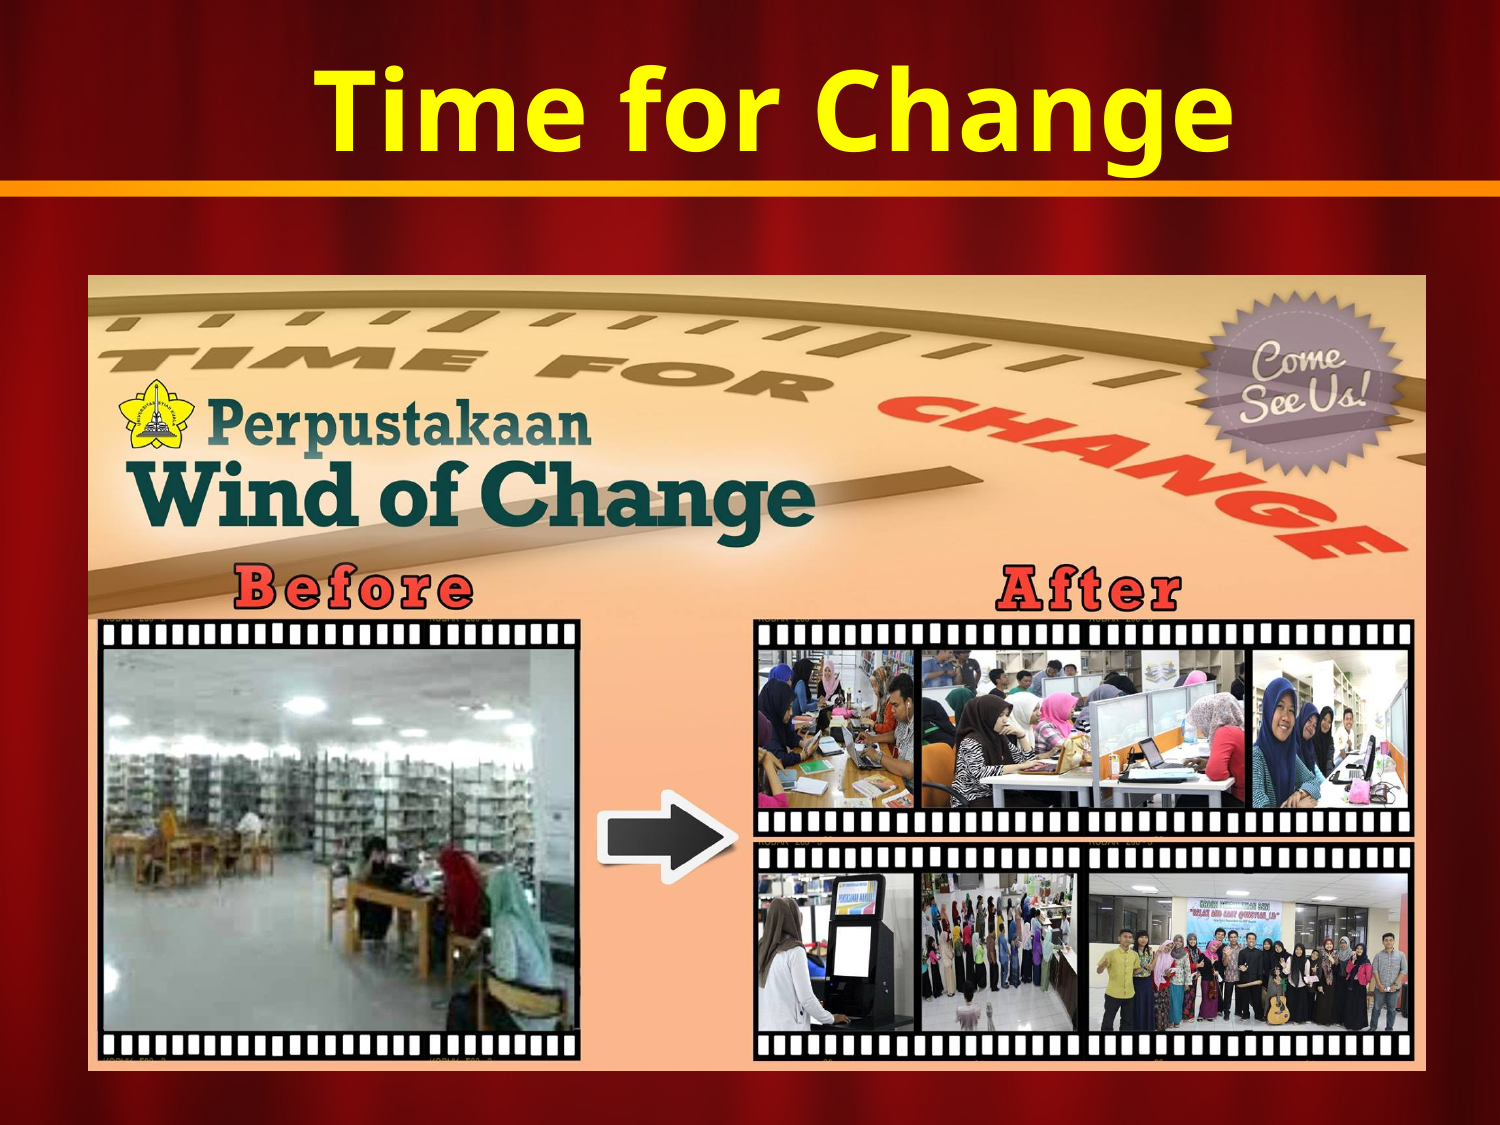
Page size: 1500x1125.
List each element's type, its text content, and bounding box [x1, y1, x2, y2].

title Time for Change [156, 0, 1394, 213]
picture [0, 0, 1500, 1125]
